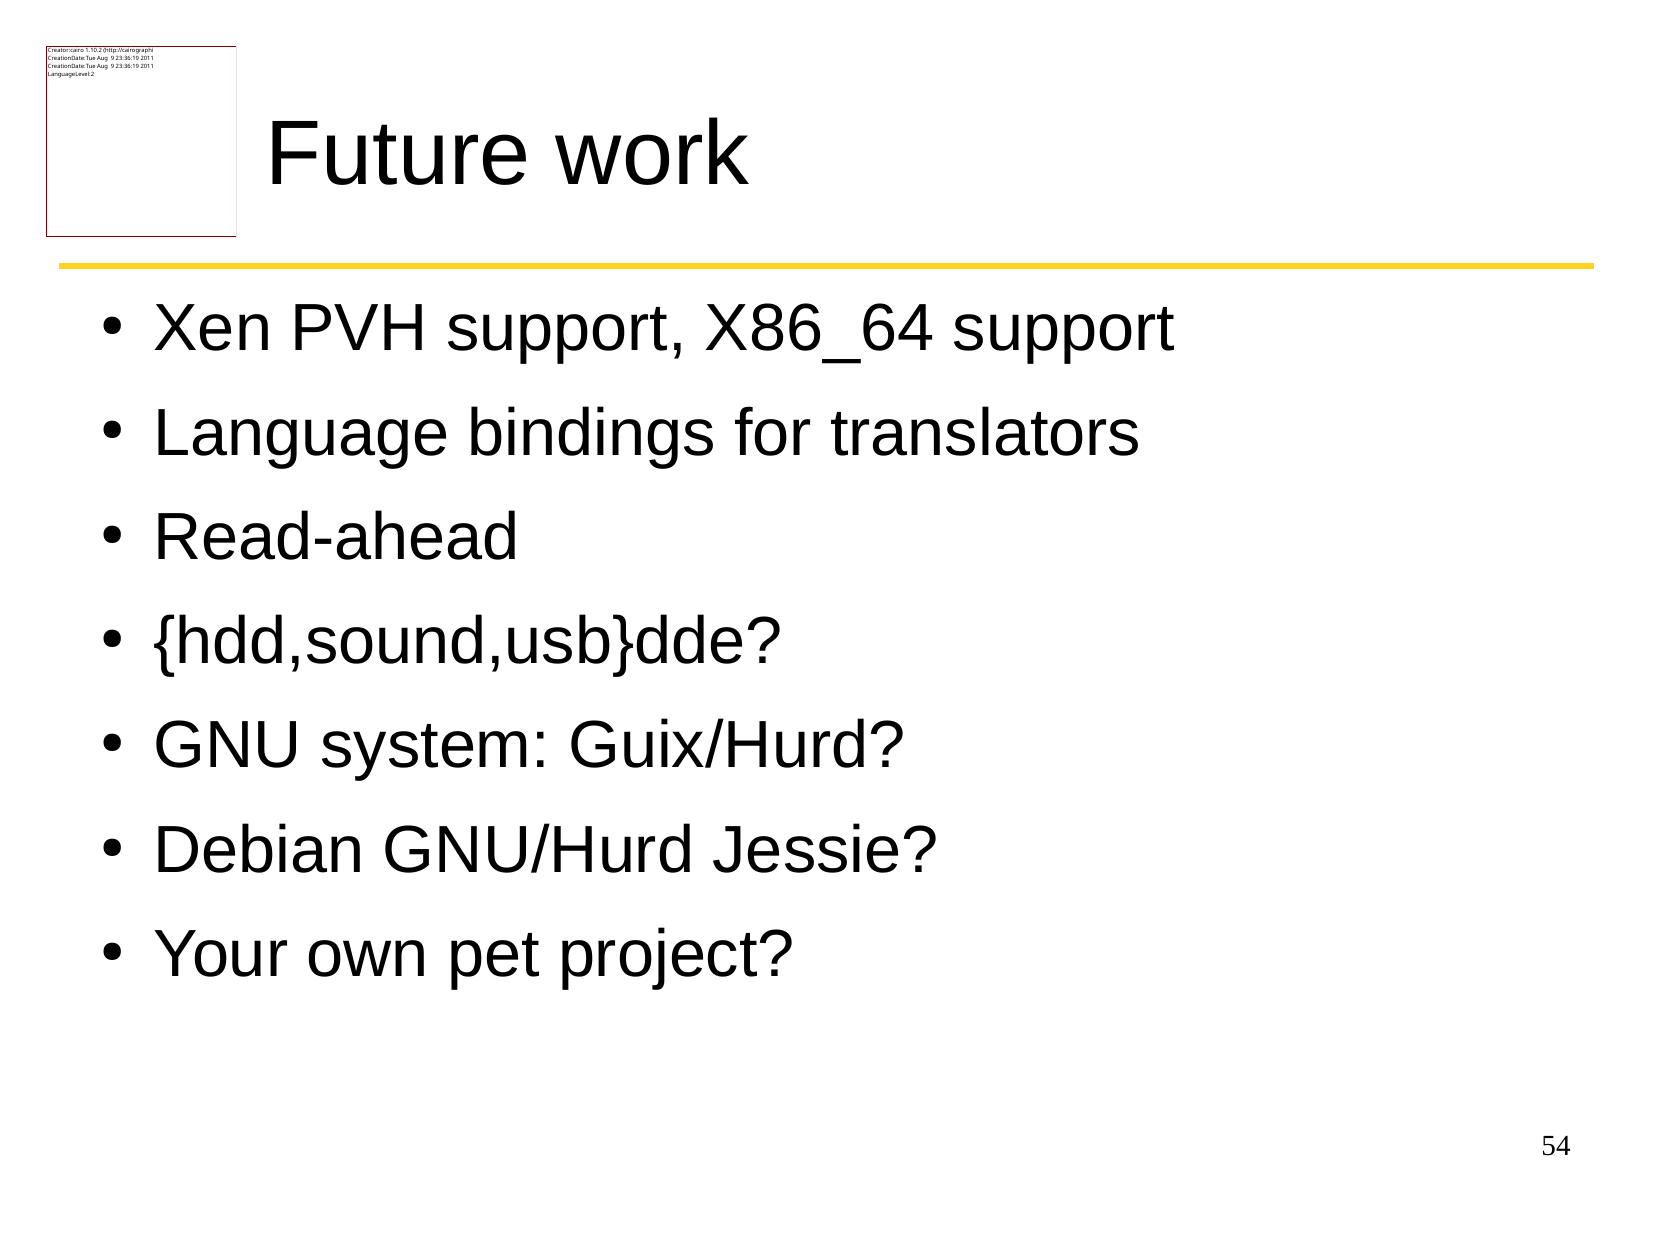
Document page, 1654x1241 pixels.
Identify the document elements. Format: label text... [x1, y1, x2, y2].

list Xen PVH support, X86_64 support Language bindings for translators Read-ahead {hdd,sound,usb}dde? GNU system: Guix/Hurd? Debian GNU/Hurd Jessie? Your own pet project? [82, 290, 1571, 1123]
title Future work [265, 49, 1571, 257]
